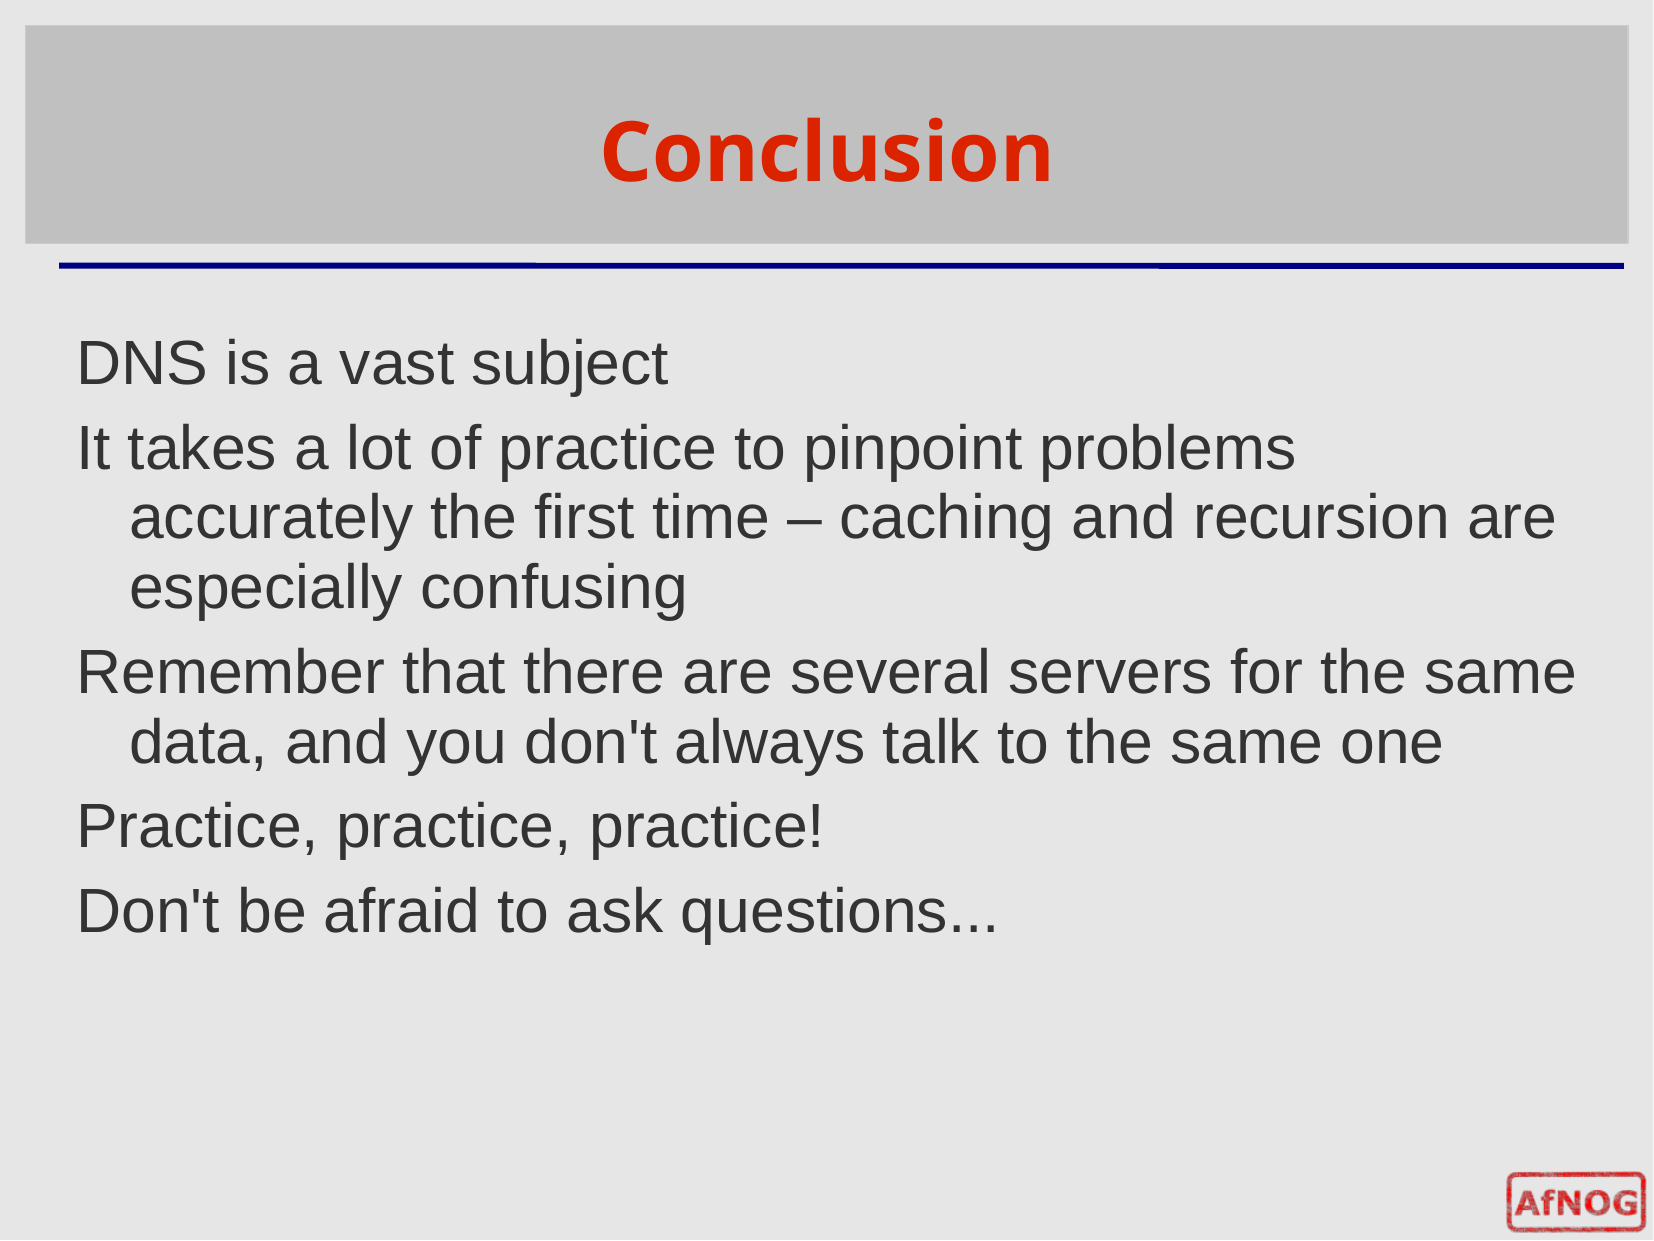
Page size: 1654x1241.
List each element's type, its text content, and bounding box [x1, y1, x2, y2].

picture [1505, 1170, 1648, 1235]
title Conclusion [121, 46, 1534, 254]
list DNS is a vast subject It takes a lot of practice to pinpoint problems accurately the first time – caching and recursion are especially confusing Remember that there are several servers for the same data, and you don't always talk to the same one Practice, practice, practice! Don't be afraid to ask questions... [59, 322, 1595, 1132]
